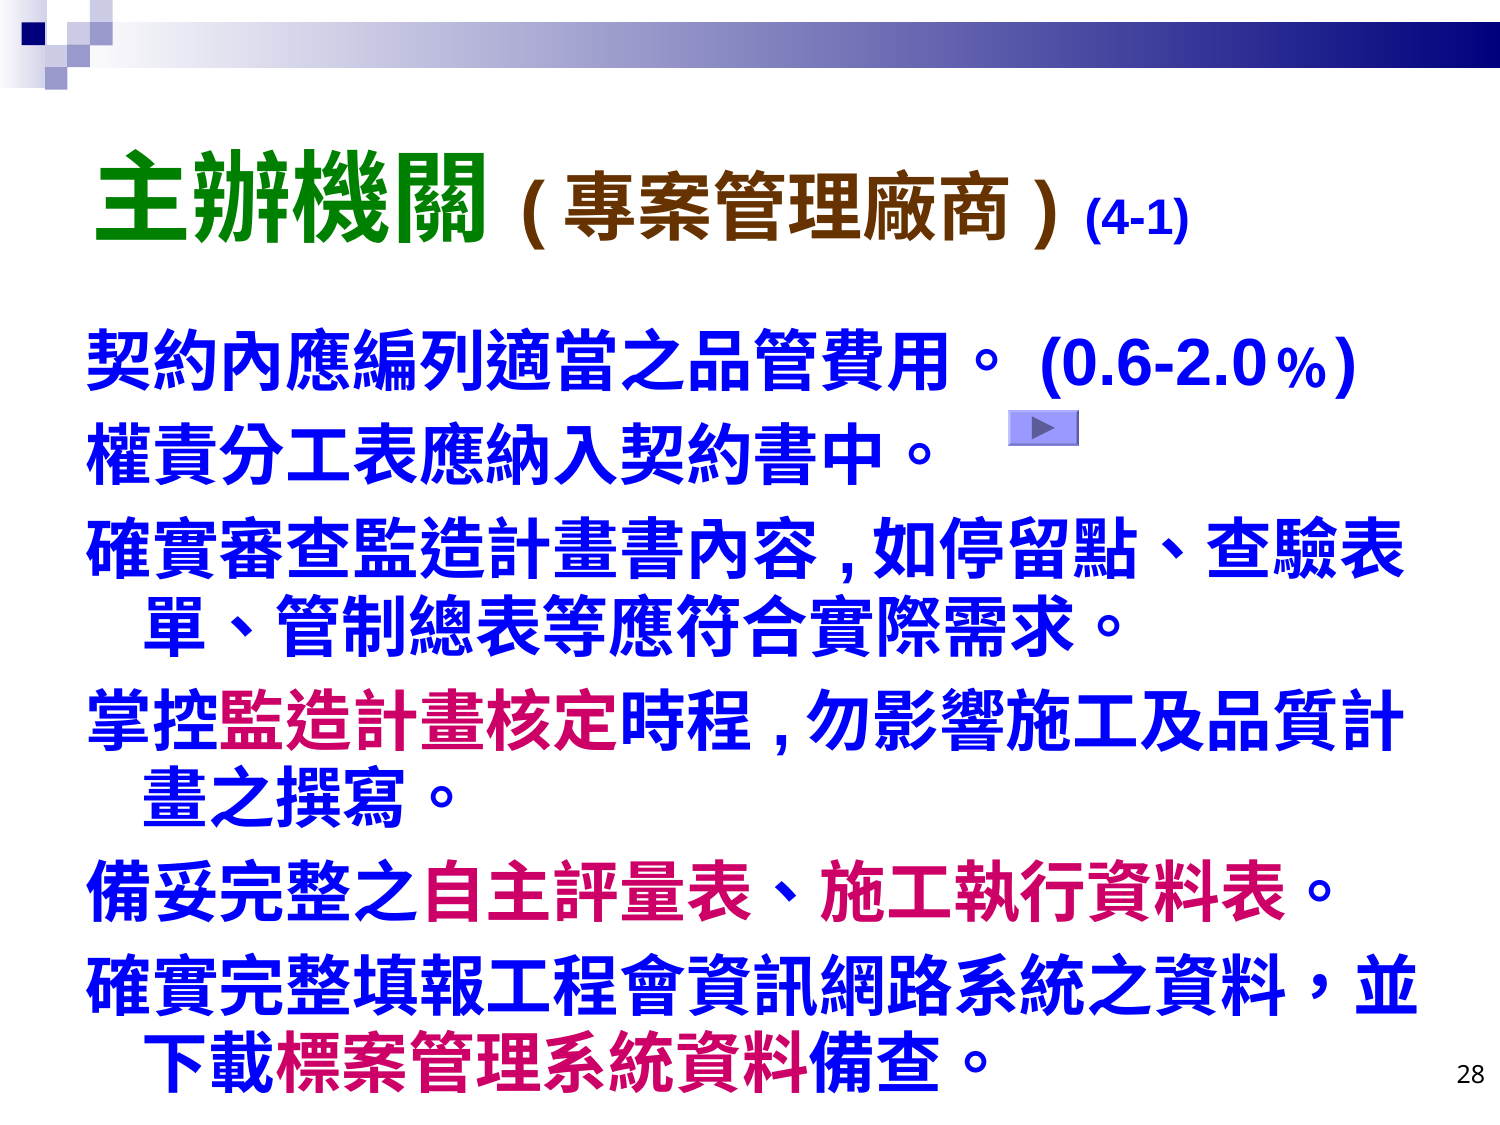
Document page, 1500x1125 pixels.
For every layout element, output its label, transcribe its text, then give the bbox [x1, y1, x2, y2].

text_box <number> [1149, 1025, 1500, 1101]
text_box [1009, 410, 1079, 446]
title 主辦機關(專案管理廠商) (4-1) [76, 78, 1428, 304]
list 契約內應編列適當之品管費用。(0.6-2.0﹪) 權責分工表應納入契約書中。 確實審查監造計畫書內容,如停留點、查驗表單、管制總表等應符合實際需求。 掌控監造計畫核定時程,勿影響施工及品質計畫之撰寫。 備妥完整之自主評量表、施工執行資料表。 確實完整填報工程會資訊網路系統之資料，並下載標案管理系統資料備查。 [70, 316, 1467, 1079]
